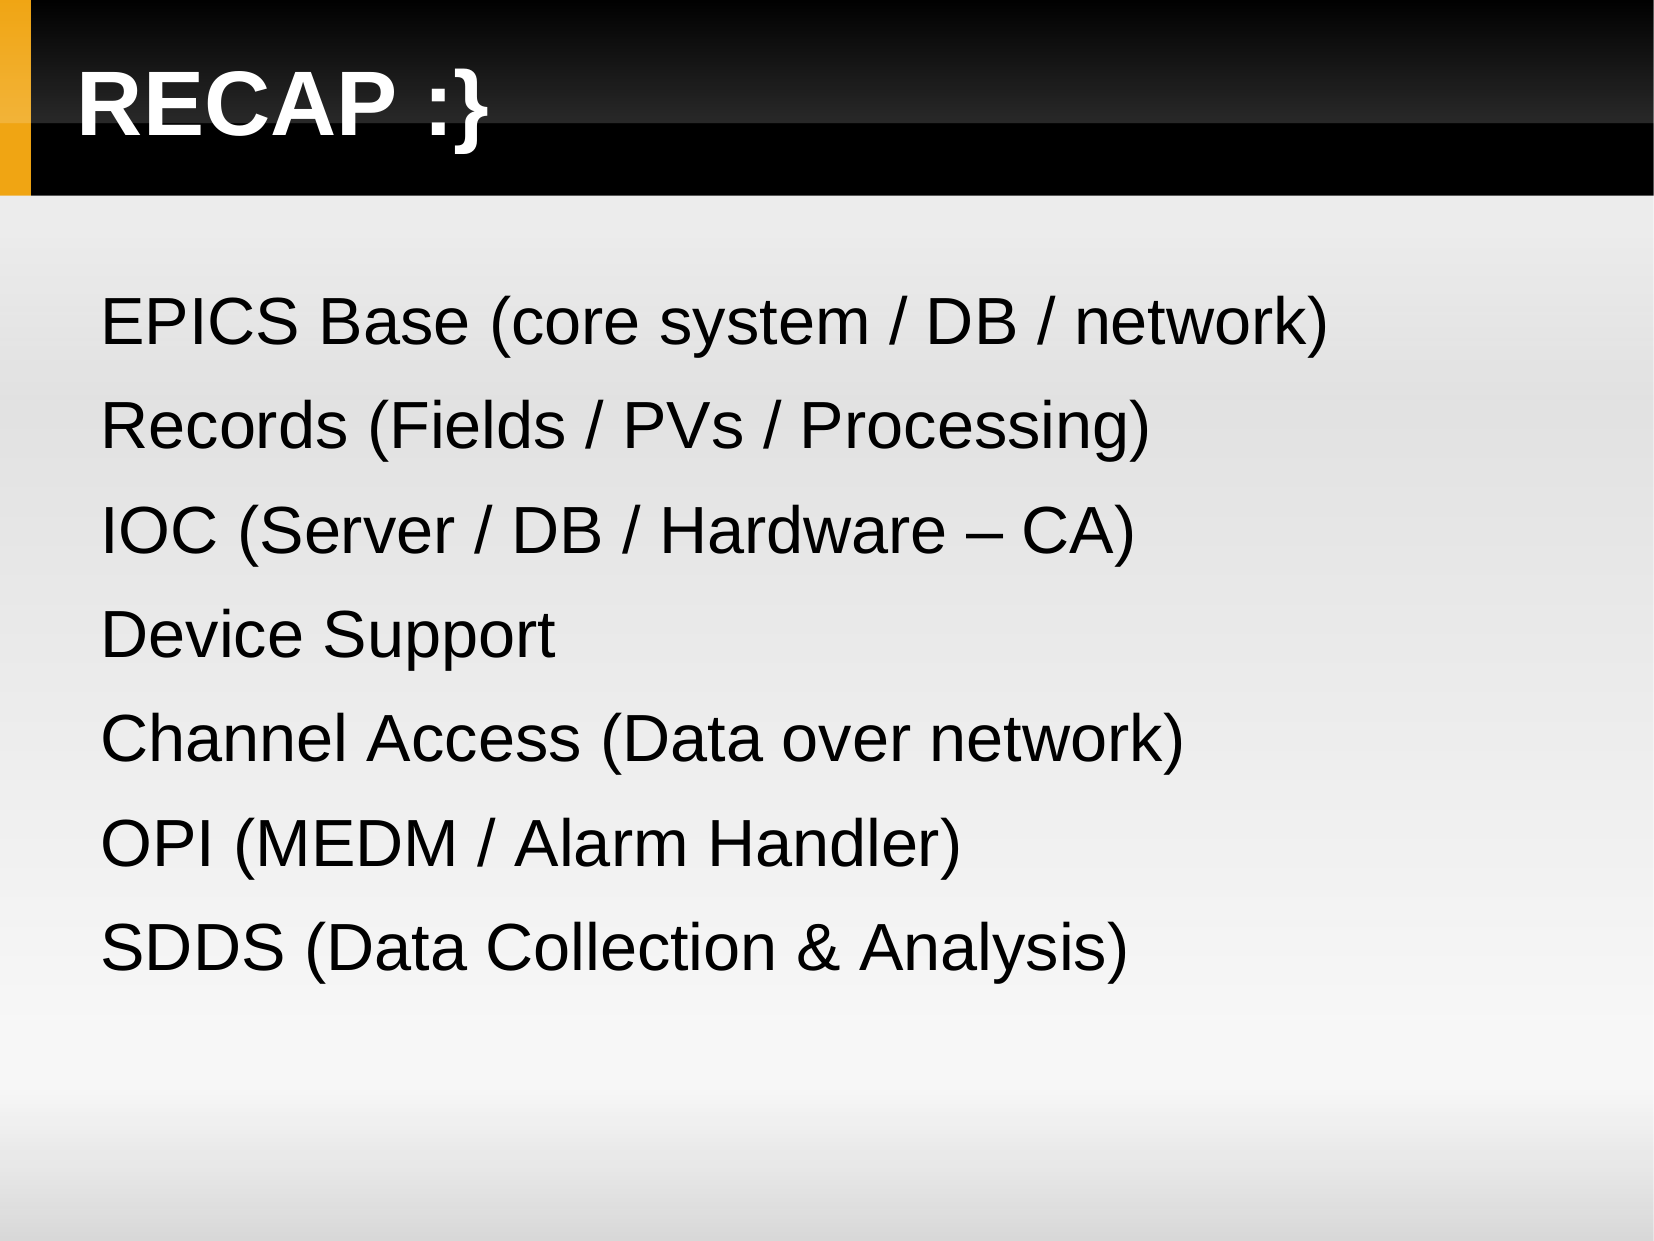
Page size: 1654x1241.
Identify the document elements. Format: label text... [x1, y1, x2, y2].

list EPICS Base (core system / DB / network) Records (Fields / PVs / Processing) IOC (Server / DB / Hardware – CA) Device Support Channel Access (Data over network) OPI (MEDM / Alarm Handler) SDDS (Data Collection & Analysis) [82, 284, 1571, 1103]
picture [0, 0, 1654, 1241]
title RECAP :} [76, 0, 1565, 208]
